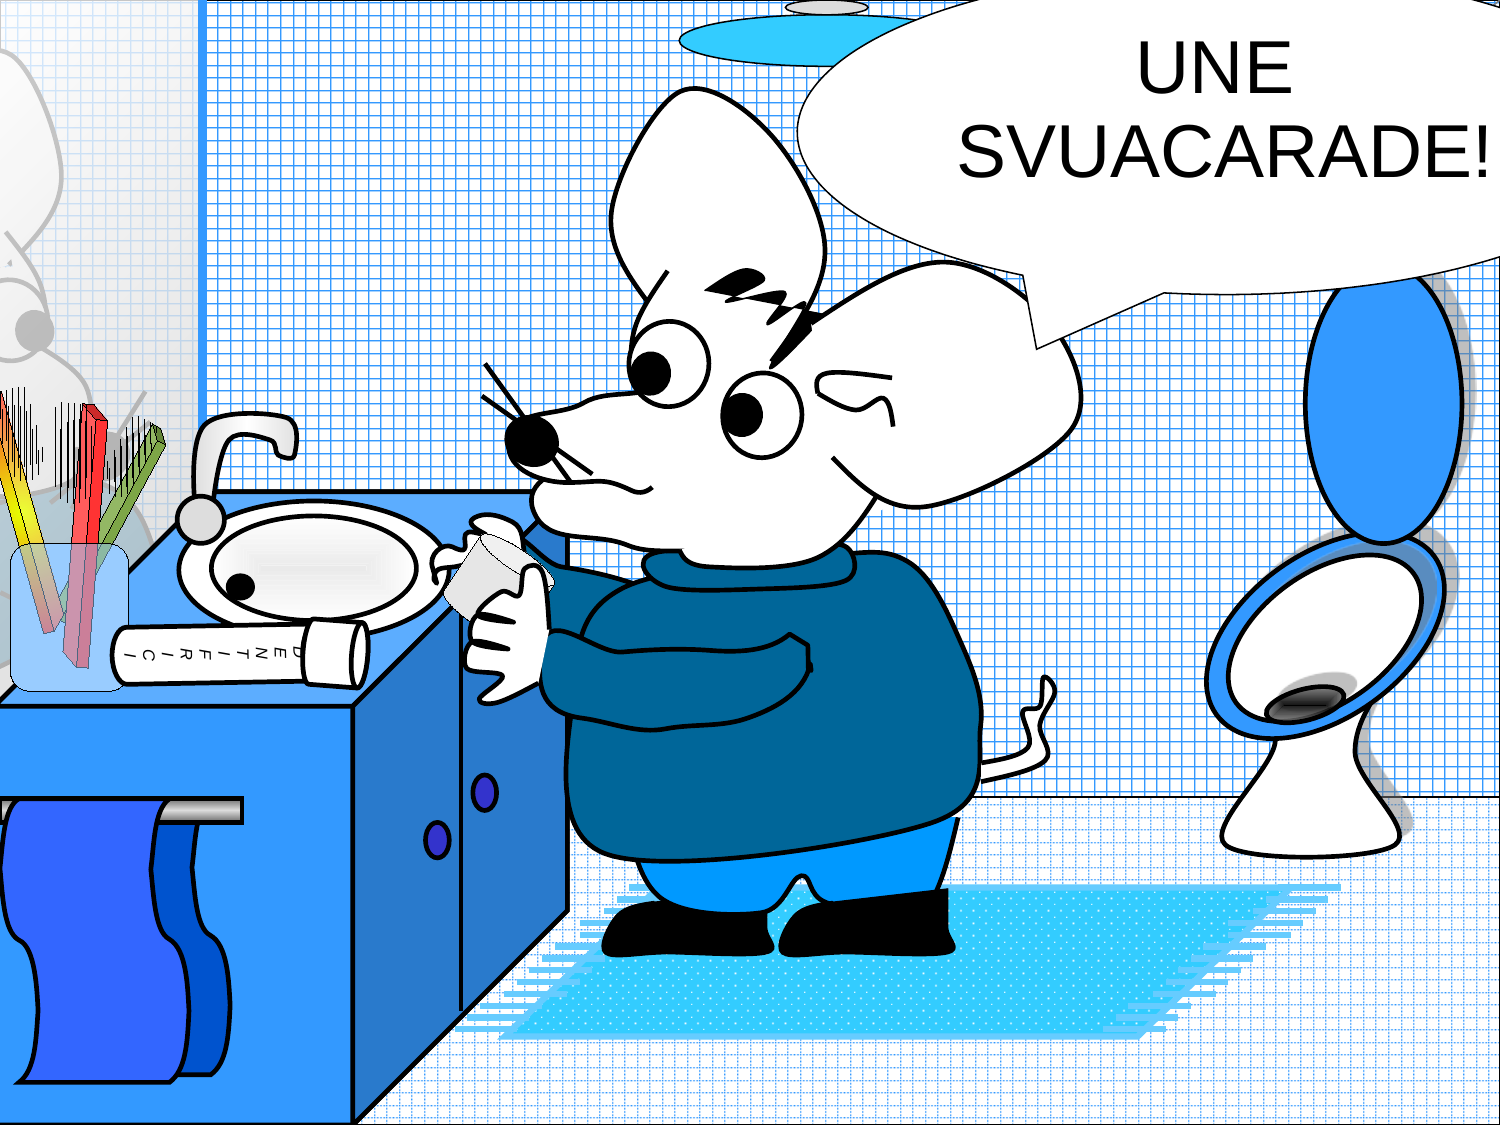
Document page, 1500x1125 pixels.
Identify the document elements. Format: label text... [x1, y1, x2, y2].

text_box [0, 0, 1500, 1125]
text_box D E N T I F R I C I [112, 624, 308, 685]
text_box [1478, 0, 1497, 4]
text_box UNE SVUACARADE! [797, 0, 1500, 350]
